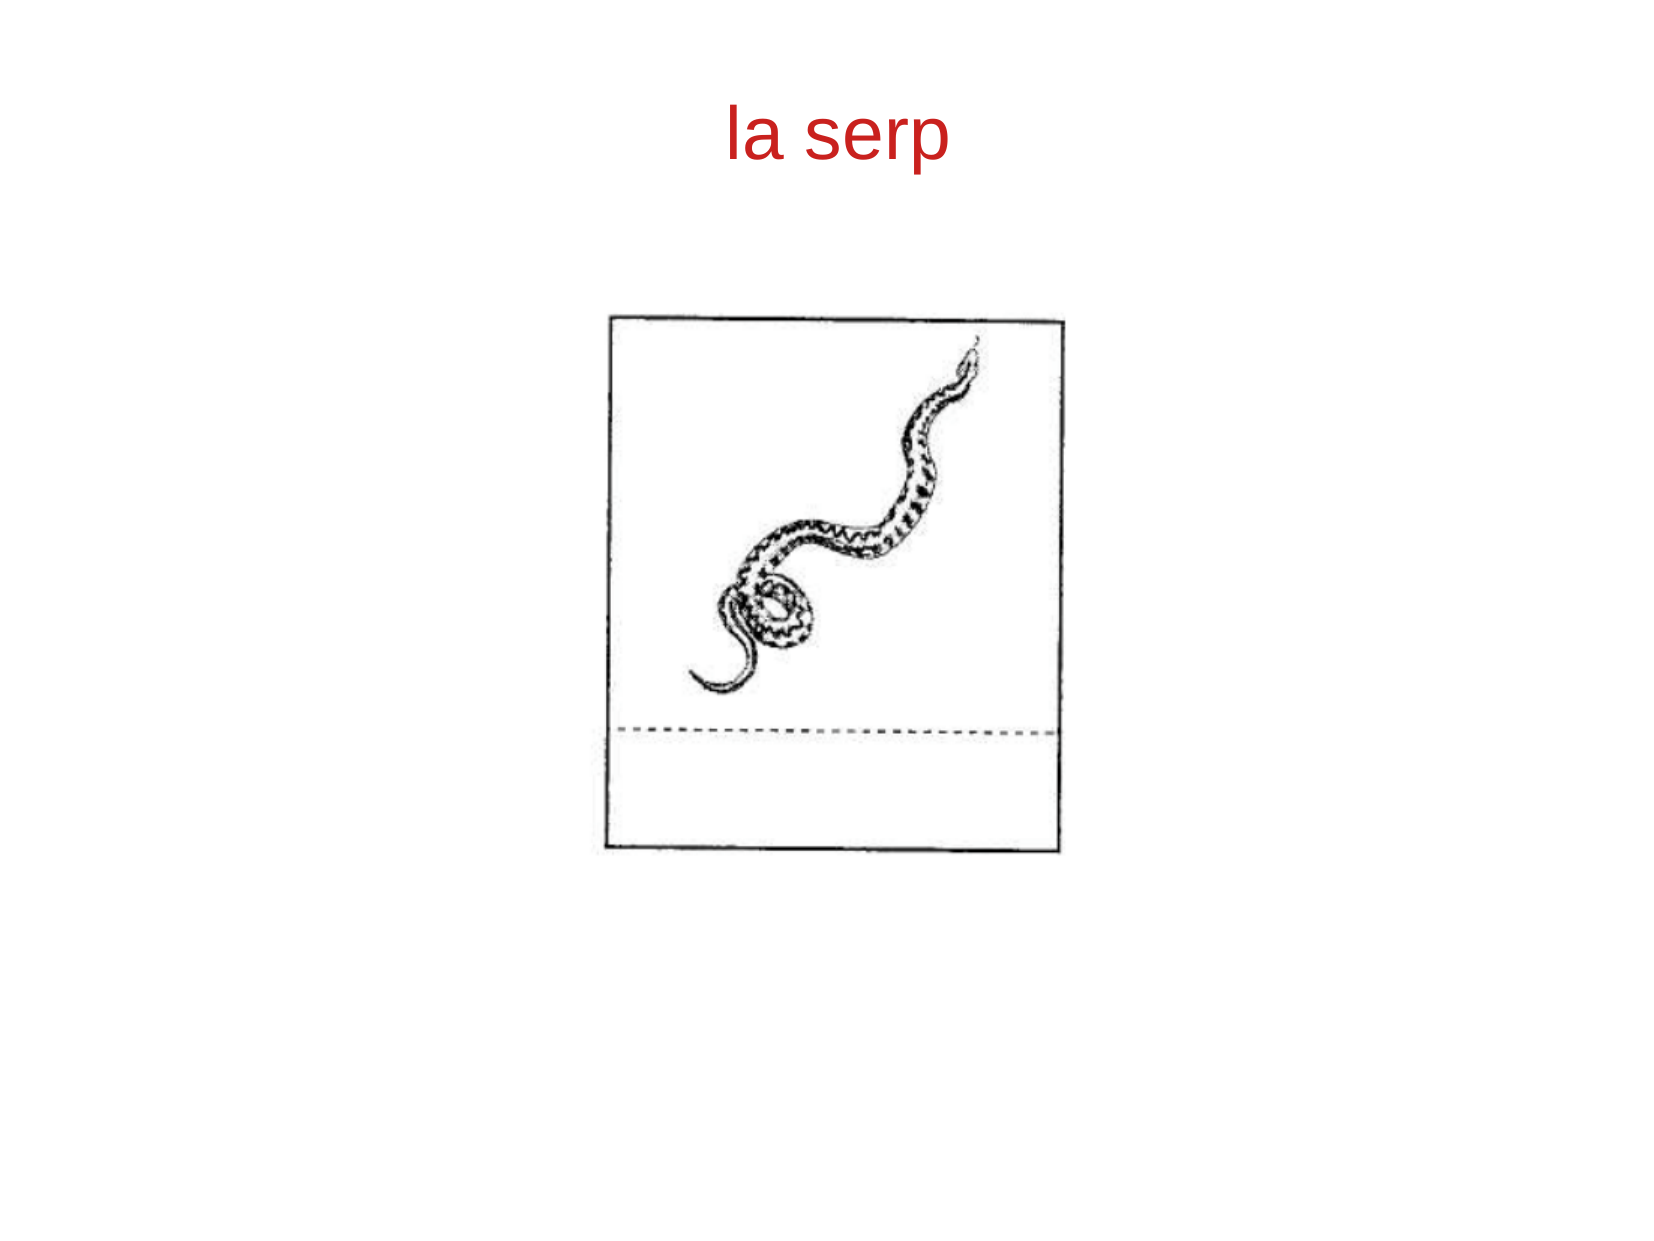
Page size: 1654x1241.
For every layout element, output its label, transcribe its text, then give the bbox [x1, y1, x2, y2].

picture [581, 291, 1094, 873]
text_box la serp [389, 58, 1288, 201]
